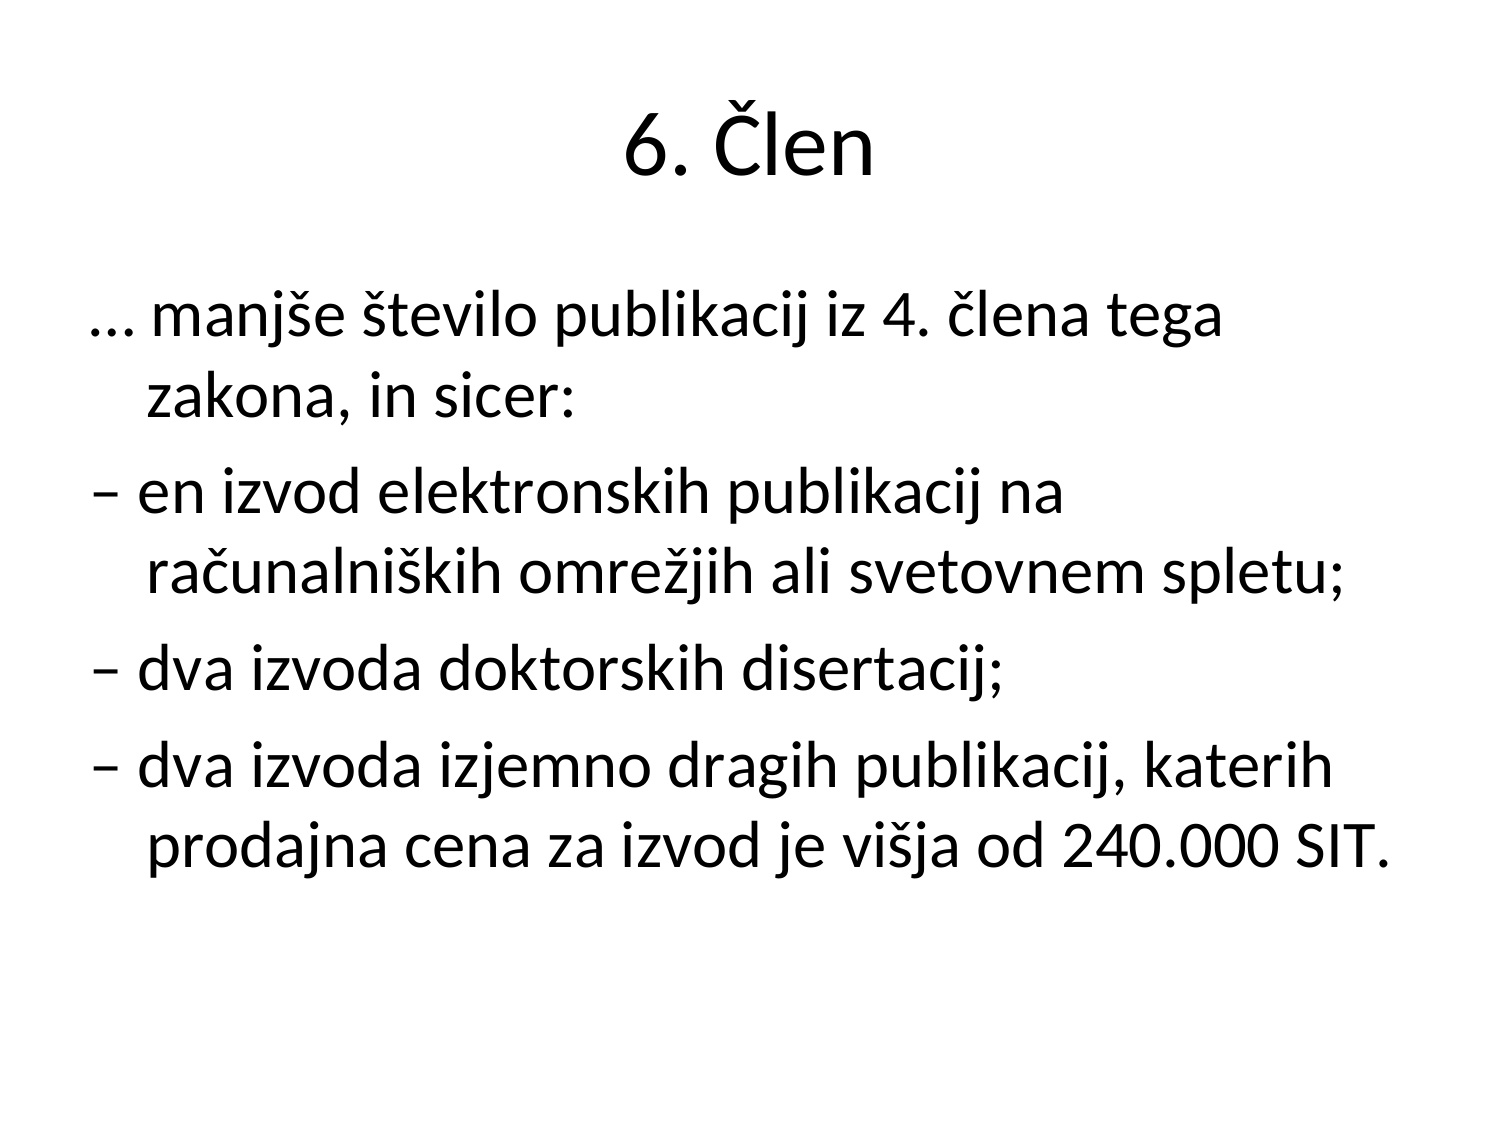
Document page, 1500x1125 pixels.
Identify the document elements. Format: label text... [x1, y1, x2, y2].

title 6. Člen [75, 45, 1426, 233]
list … manjše število publikacij iz 4. člena tega zakona, in sicer: – en izvod elektronskih publikacij na računalniških omrežjih ali svetovnem spletu; – dva izvoda doktorskih disertacij; – dva izvoda izjemno dragih publikacij, katerih prodajna cena za izvod je višja od 240.000 SIT. [75, 262, 1426, 1048]
